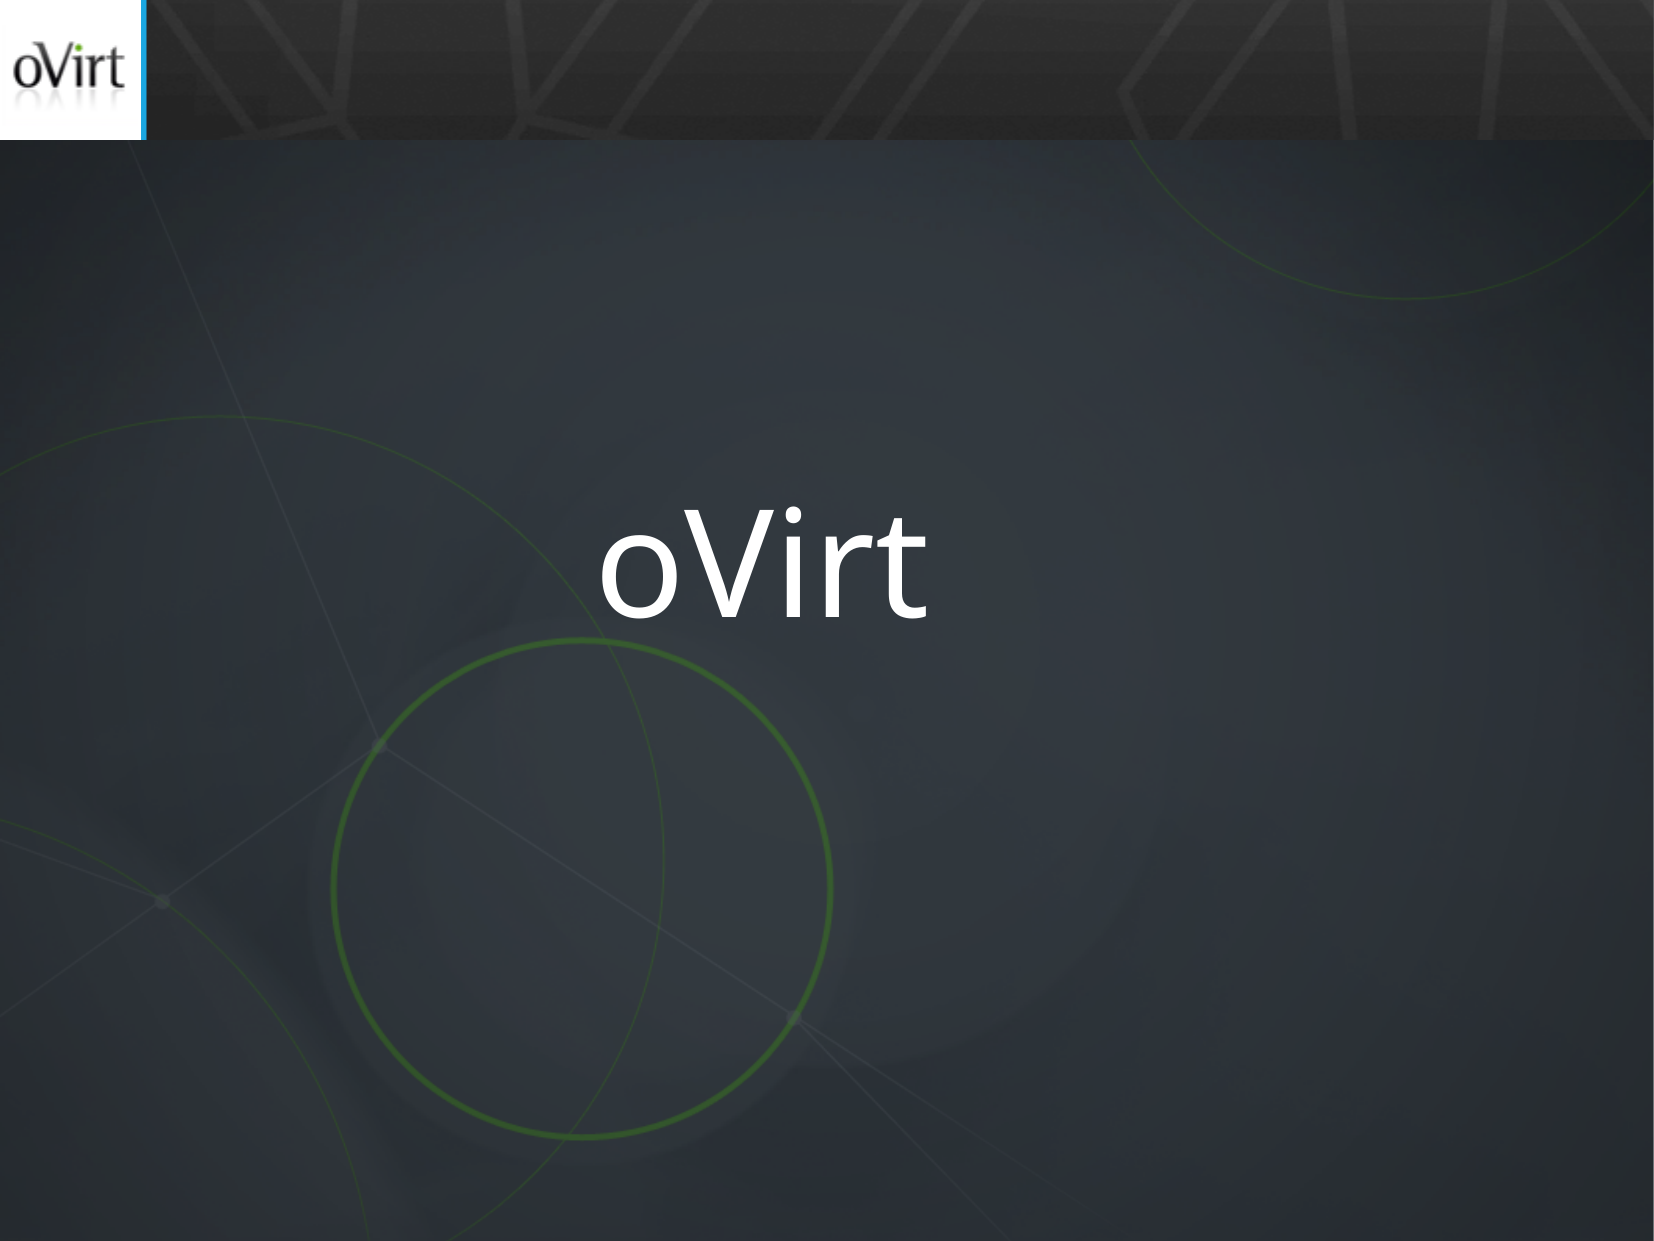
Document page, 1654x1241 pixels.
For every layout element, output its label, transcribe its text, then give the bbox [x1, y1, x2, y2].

picture [0, 0, 1654, 1241]
text_box oVirt [496, 450, 1654, 689]
